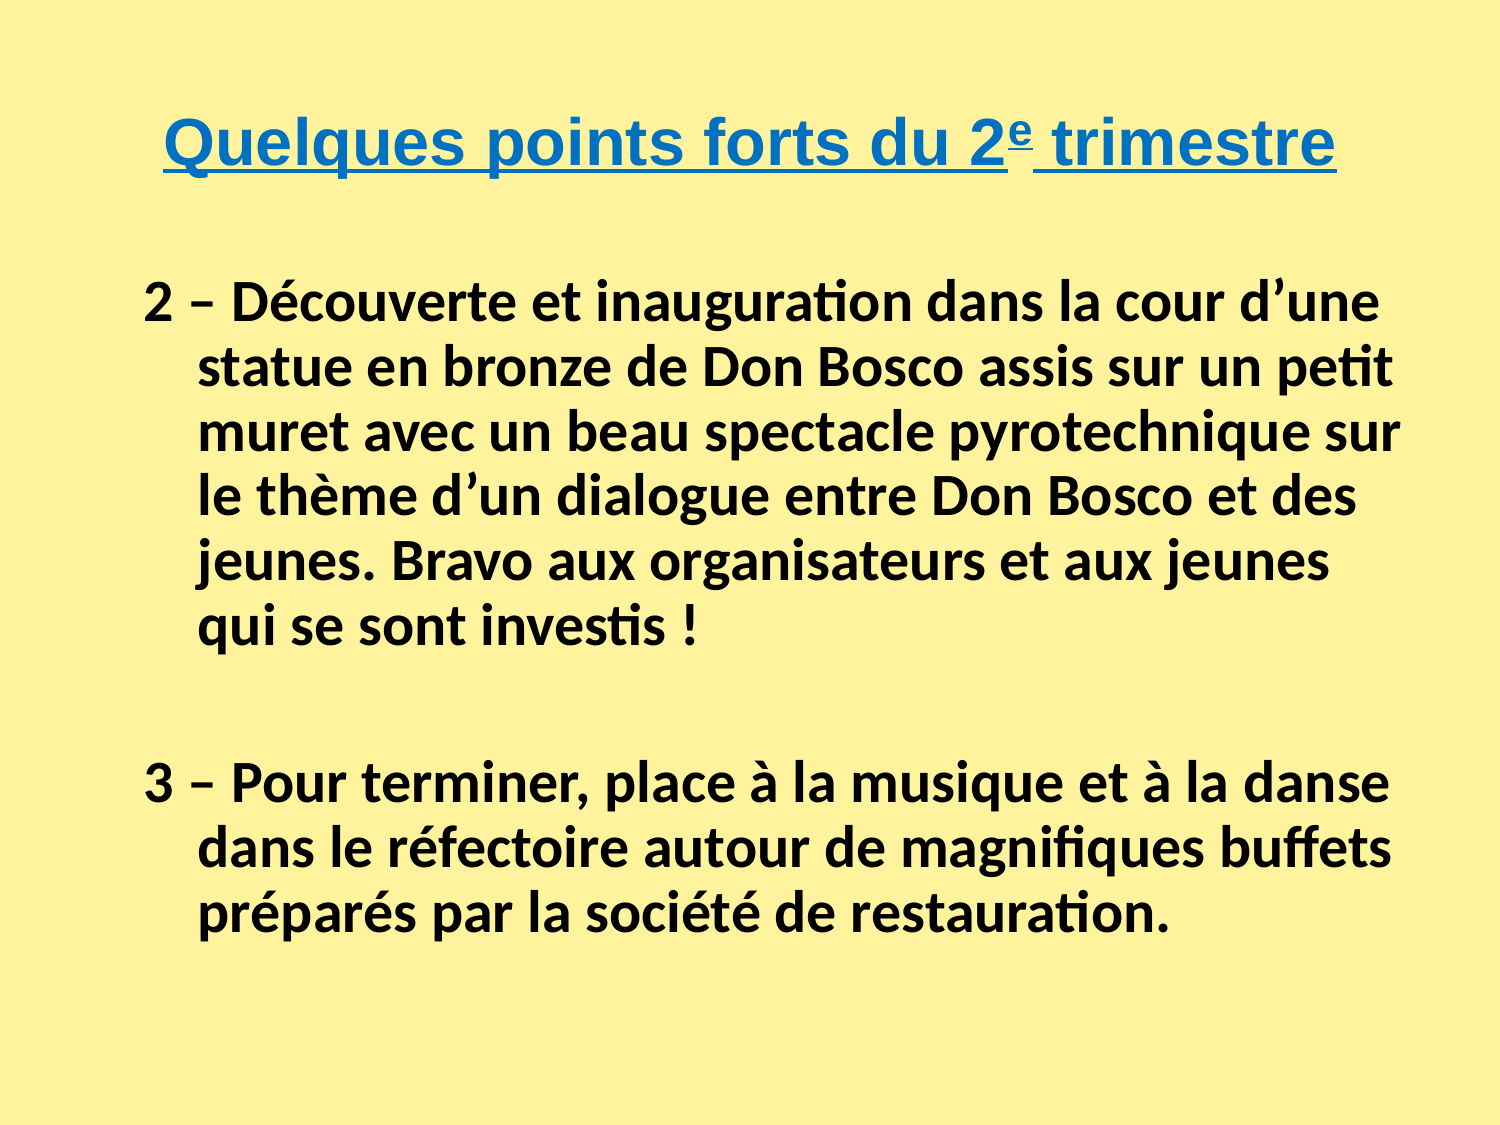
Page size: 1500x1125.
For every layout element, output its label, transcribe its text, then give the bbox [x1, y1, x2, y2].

title Quelques points forts du 2e trimestre [75, 45, 1426, 233]
list 2 – Découverte et inauguration dans la cour d’une statue en bronze de Don Bosco assis sur un petit muret avec un beau spectacle pyrotechnique sur le thème d’un dialogue entre Don Bosco et des jeunes. Bravo aux organisateurs et aux jeunes qui se sont investis ! 3 – Pour terminer, place à la musique et à la danse dans le réfectoire autour de magnifiques buffets préparés par la société de restauration. [75, 262, 1426, 1005]
